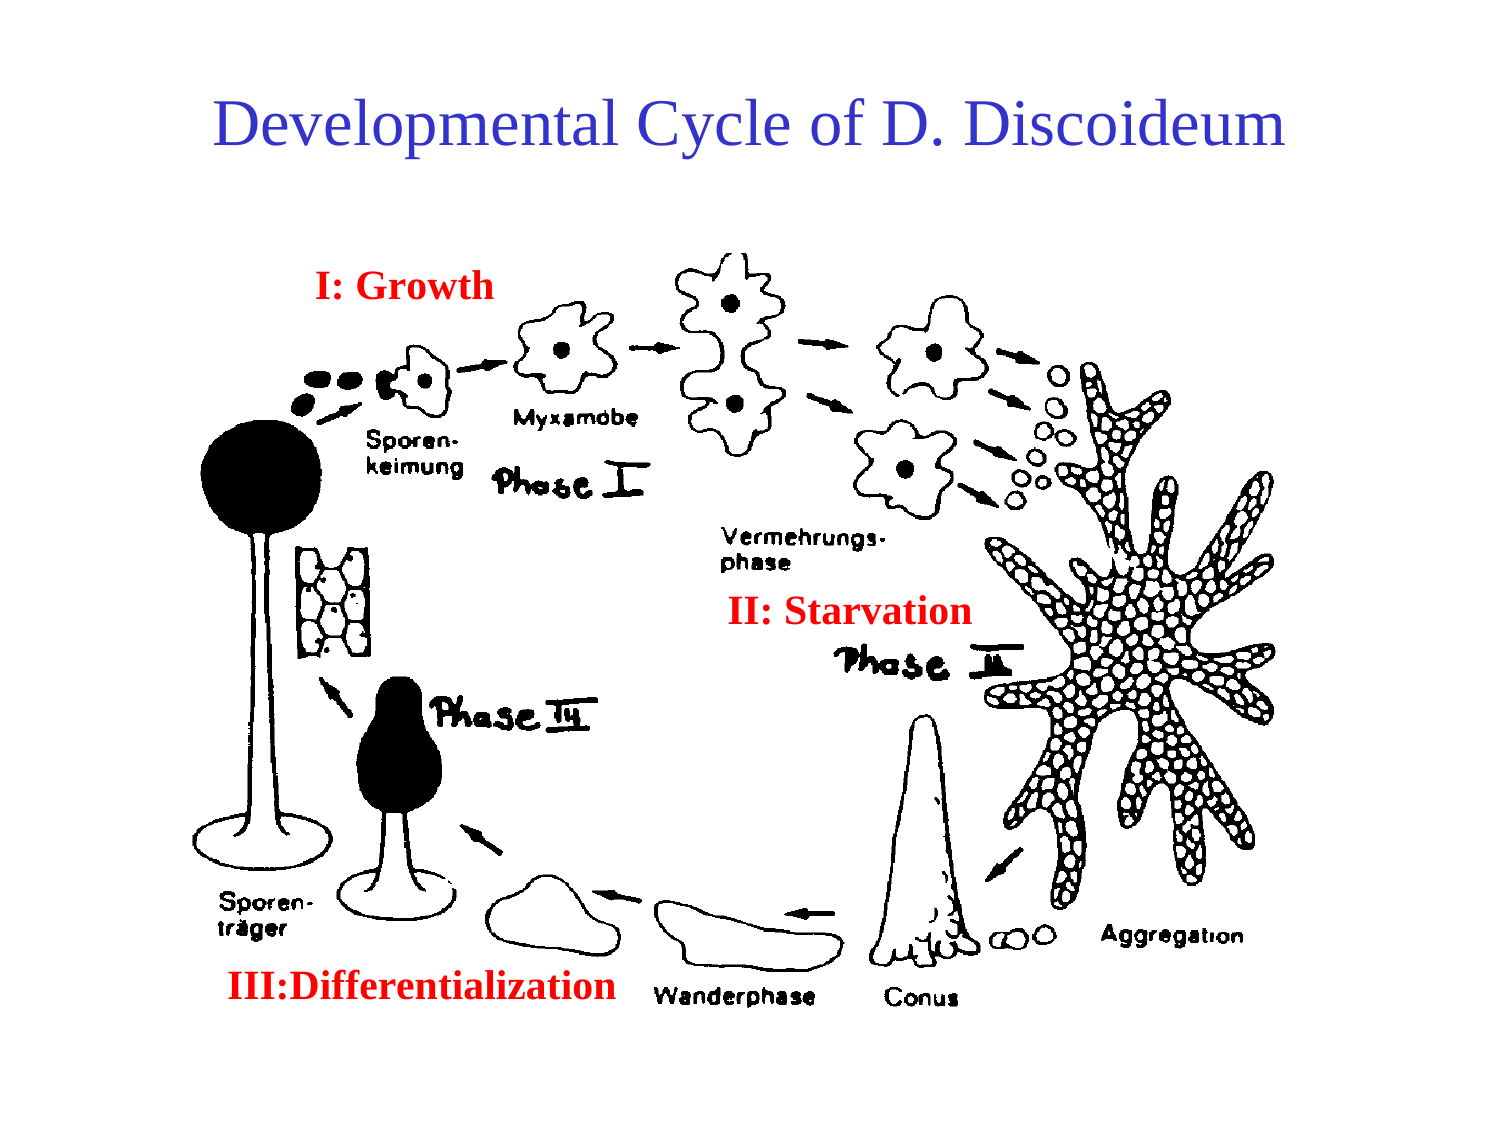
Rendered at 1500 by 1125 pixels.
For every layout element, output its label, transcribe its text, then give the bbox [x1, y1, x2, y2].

text_box II: Starvation [712, 575, 1138, 641]
picture [150, 249, 1338, 1039]
title Developmental Cycle of D. Discoideum [112, 24, 1388, 213]
text_box III:Differentialization [212, 950, 650, 1016]
text_box I: Growth [300, 249, 813, 316]
